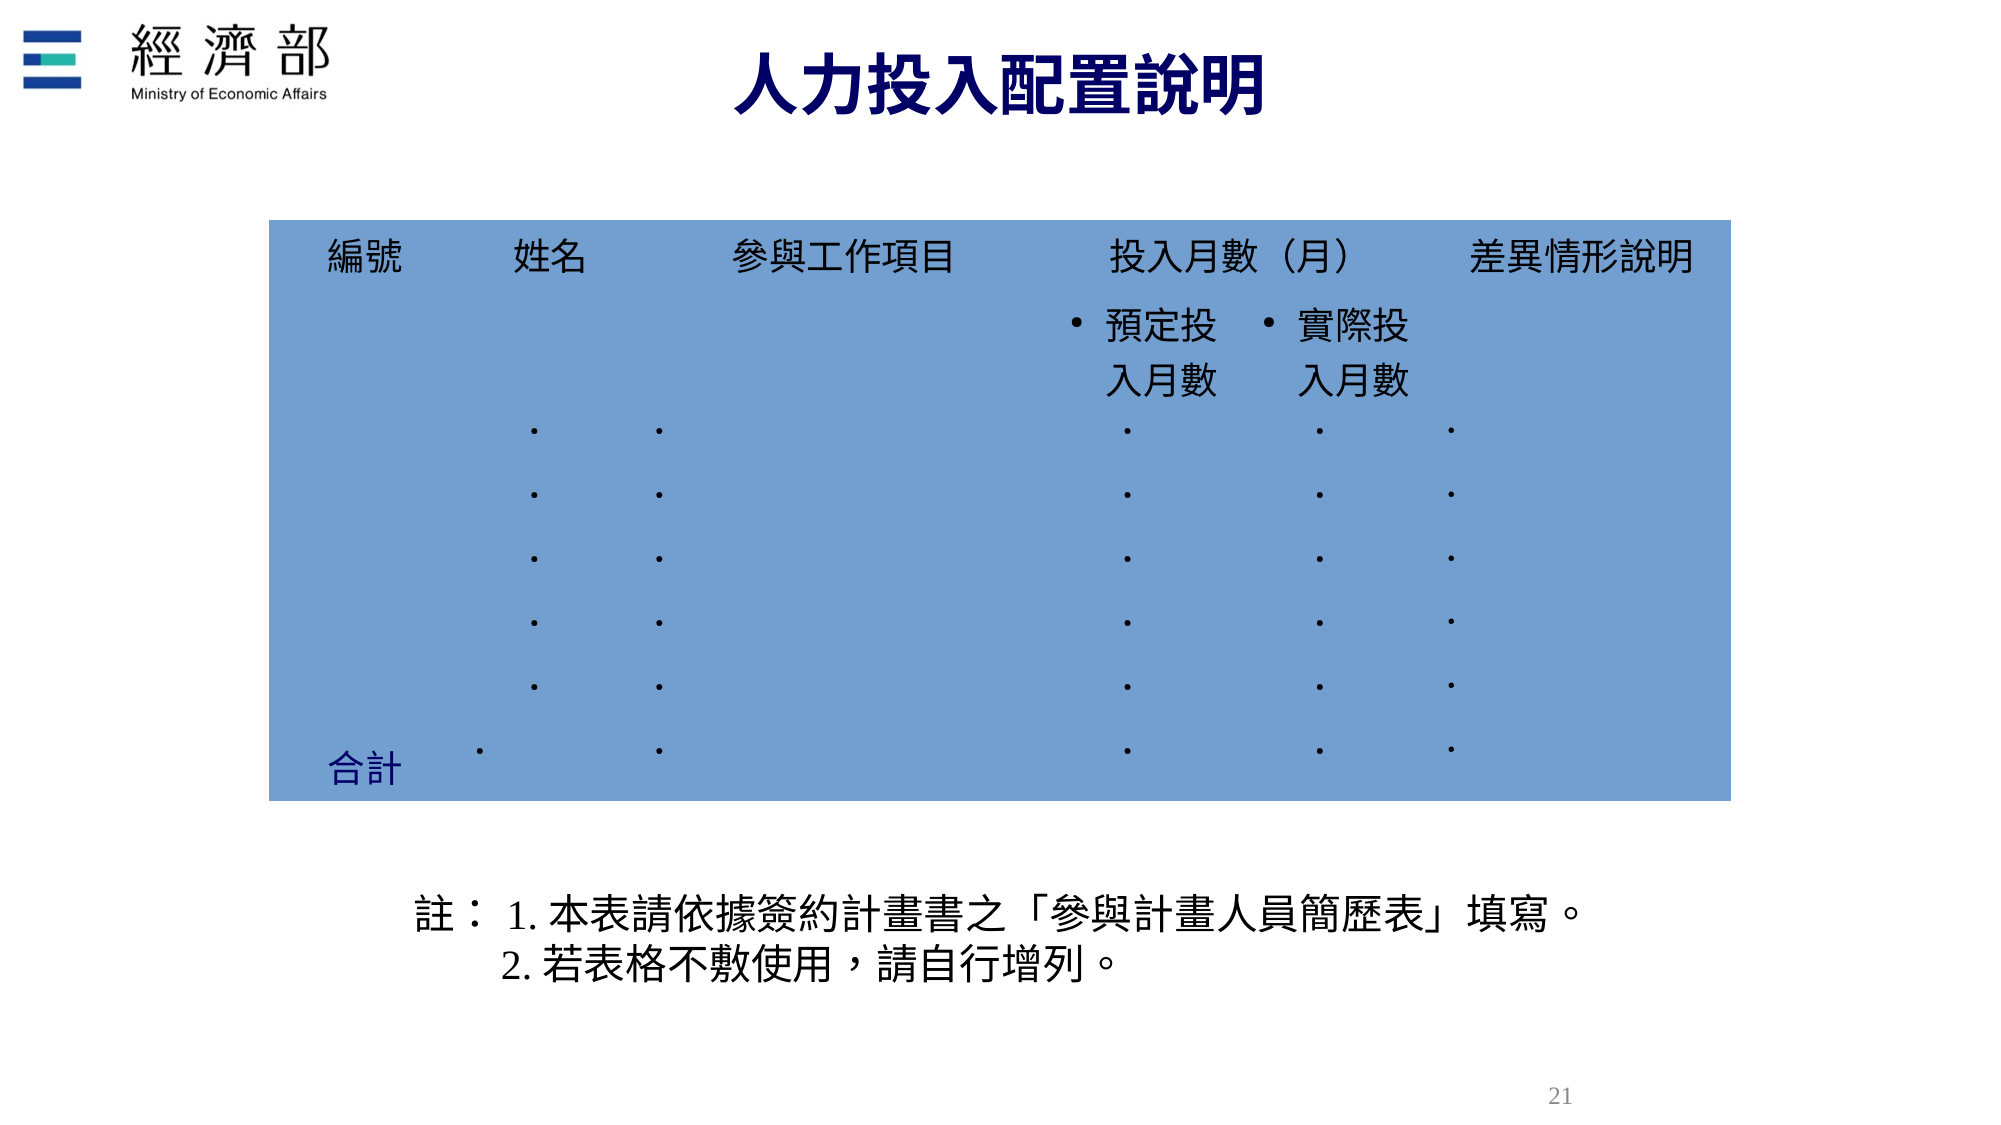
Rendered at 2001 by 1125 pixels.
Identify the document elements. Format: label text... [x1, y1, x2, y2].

table_cell [1240, 604, 1433, 668]
table_cell [1048, 540, 1240, 604]
table_cell [641, 604, 1048, 668]
table_cell [1048, 412, 1240, 476]
table_cell [1240, 540, 1433, 604]
table_cell [1240, 668, 1433, 732]
table_header 編號 [269, 220, 461, 412]
table_cell [269, 540, 461, 604]
table_cell [641, 540, 1048, 604]
table_cell [461, 604, 641, 668]
table_cell [1240, 412, 1433, 476]
table_cell [1433, 604, 1731, 668]
table_cell [269, 412, 461, 476]
table_cell 預定投入月數 [1048, 289, 1240, 412]
table_cell [269, 476, 461, 540]
table_cell [641, 476, 1048, 540]
table_cell [461, 412, 641, 476]
table_cell [461, 732, 641, 801]
table_cell [1048, 604, 1240, 668]
table_cell [1433, 732, 1731, 801]
title 人力投入配置說明 [99, 23, 1900, 143]
table_cell [641, 732, 1048, 801]
table_cell [269, 668, 461, 732]
table_cell [1433, 668, 1731, 732]
table_cell [1433, 476, 1731, 540]
table_header 參與工作項目 [641, 220, 1048, 412]
table_header 差異情形說明 [1433, 220, 1731, 412]
table_cell [1048, 732, 1240, 801]
table_cell [1048, 668, 1240, 732]
table_header 姓名 [461, 220, 641, 412]
text_box 註：1.本表請依據簽約計畫書之「參與計畫人員簡歷表」填寫。 2.若表格不敷使用，請自行增列。 [398, 880, 1778, 995]
table_cell [269, 604, 461, 668]
table_cell [461, 668, 641, 732]
table_cell [641, 412, 1048, 476]
table_cell [461, 540, 641, 604]
table_cell [1240, 476, 1433, 540]
table_cell 實際投入月數 [1240, 289, 1433, 412]
table_cell [1433, 540, 1731, 604]
table_cell [1048, 476, 1240, 540]
table_cell [1240, 732, 1433, 801]
table_cell [1433, 412, 1731, 476]
table_cell [641, 668, 1048, 732]
table_cell 合計 [269, 732, 461, 801]
table_header 投入月數（月） [1048, 220, 1433, 289]
text_box 20 [1533, 1065, 2000, 1125]
table_cell [461, 476, 641, 540]
